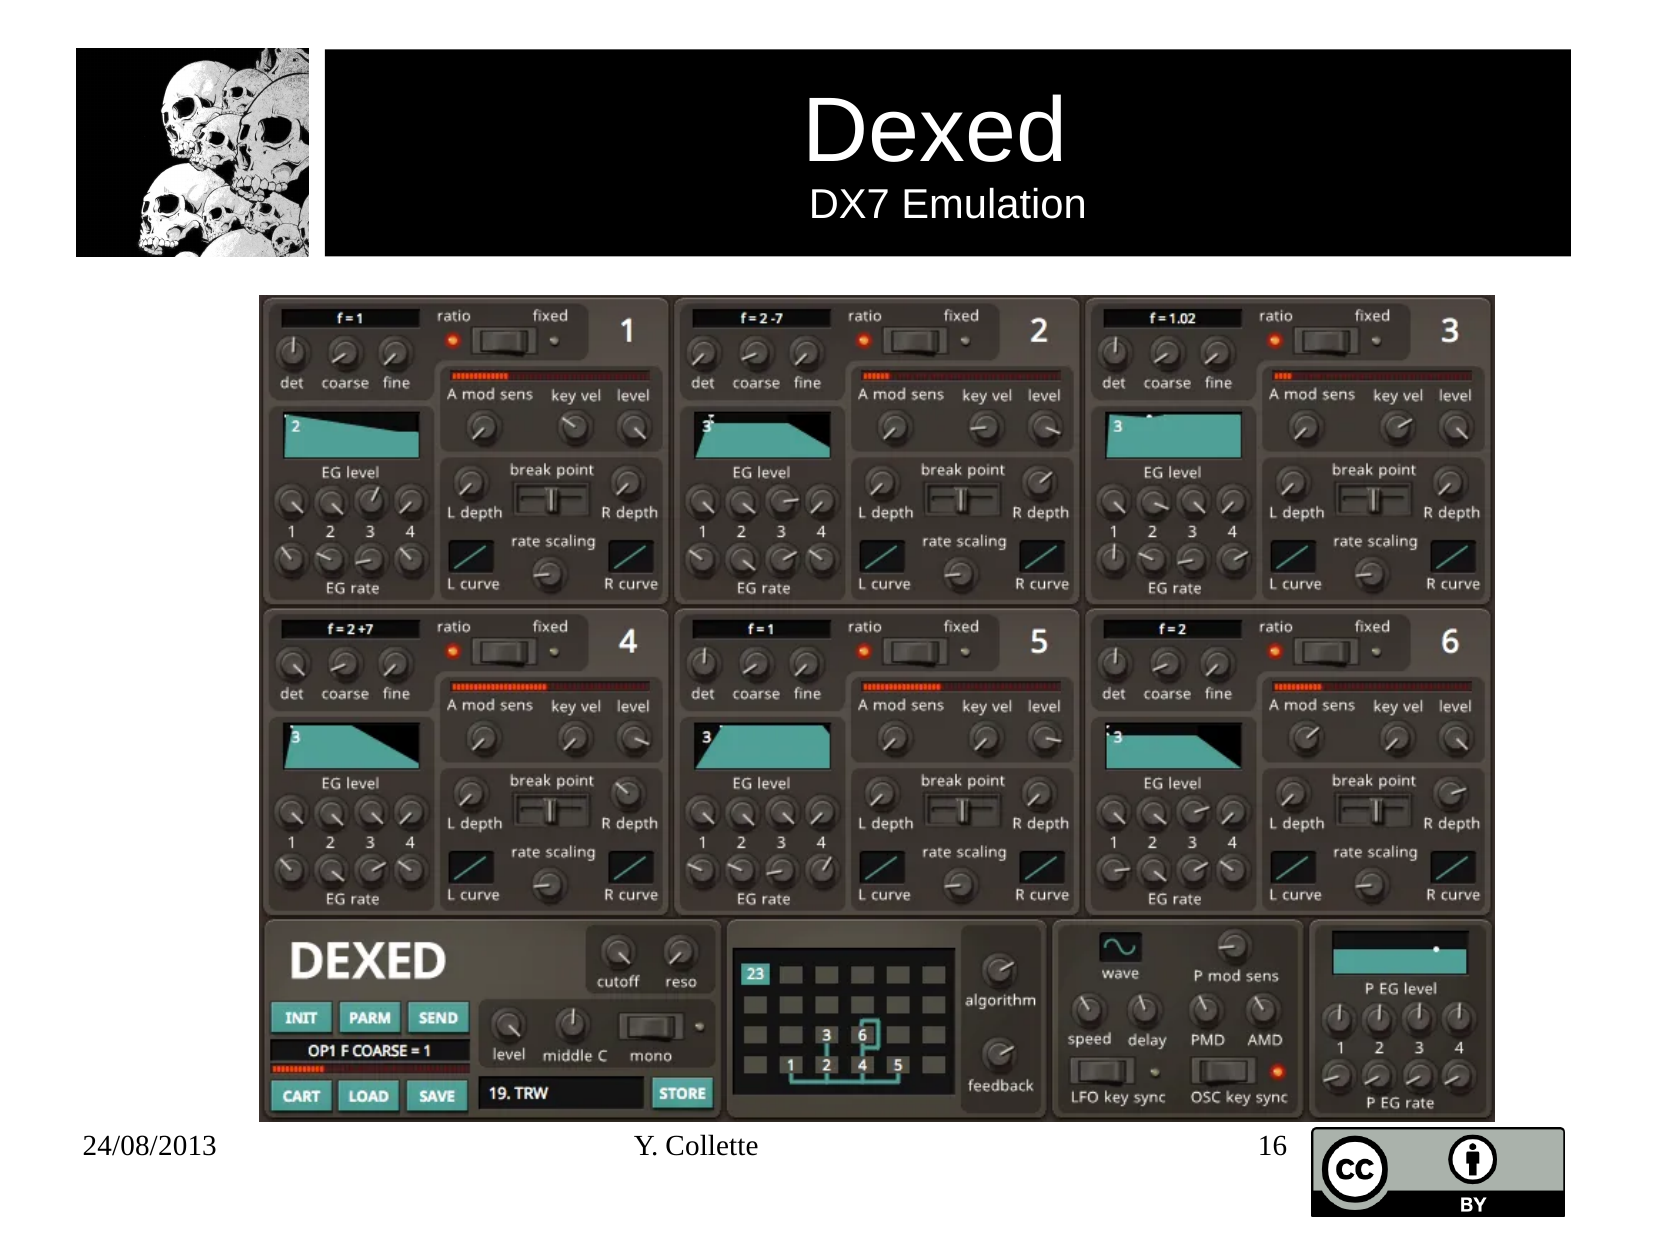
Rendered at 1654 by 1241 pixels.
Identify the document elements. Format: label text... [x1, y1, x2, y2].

picture [1311, 1127, 1565, 1217]
picture [259, 295, 1495, 1123]
picture [76, 48, 309, 257]
title Dexed DX7 Emulation [324, 49, 1571, 257]
